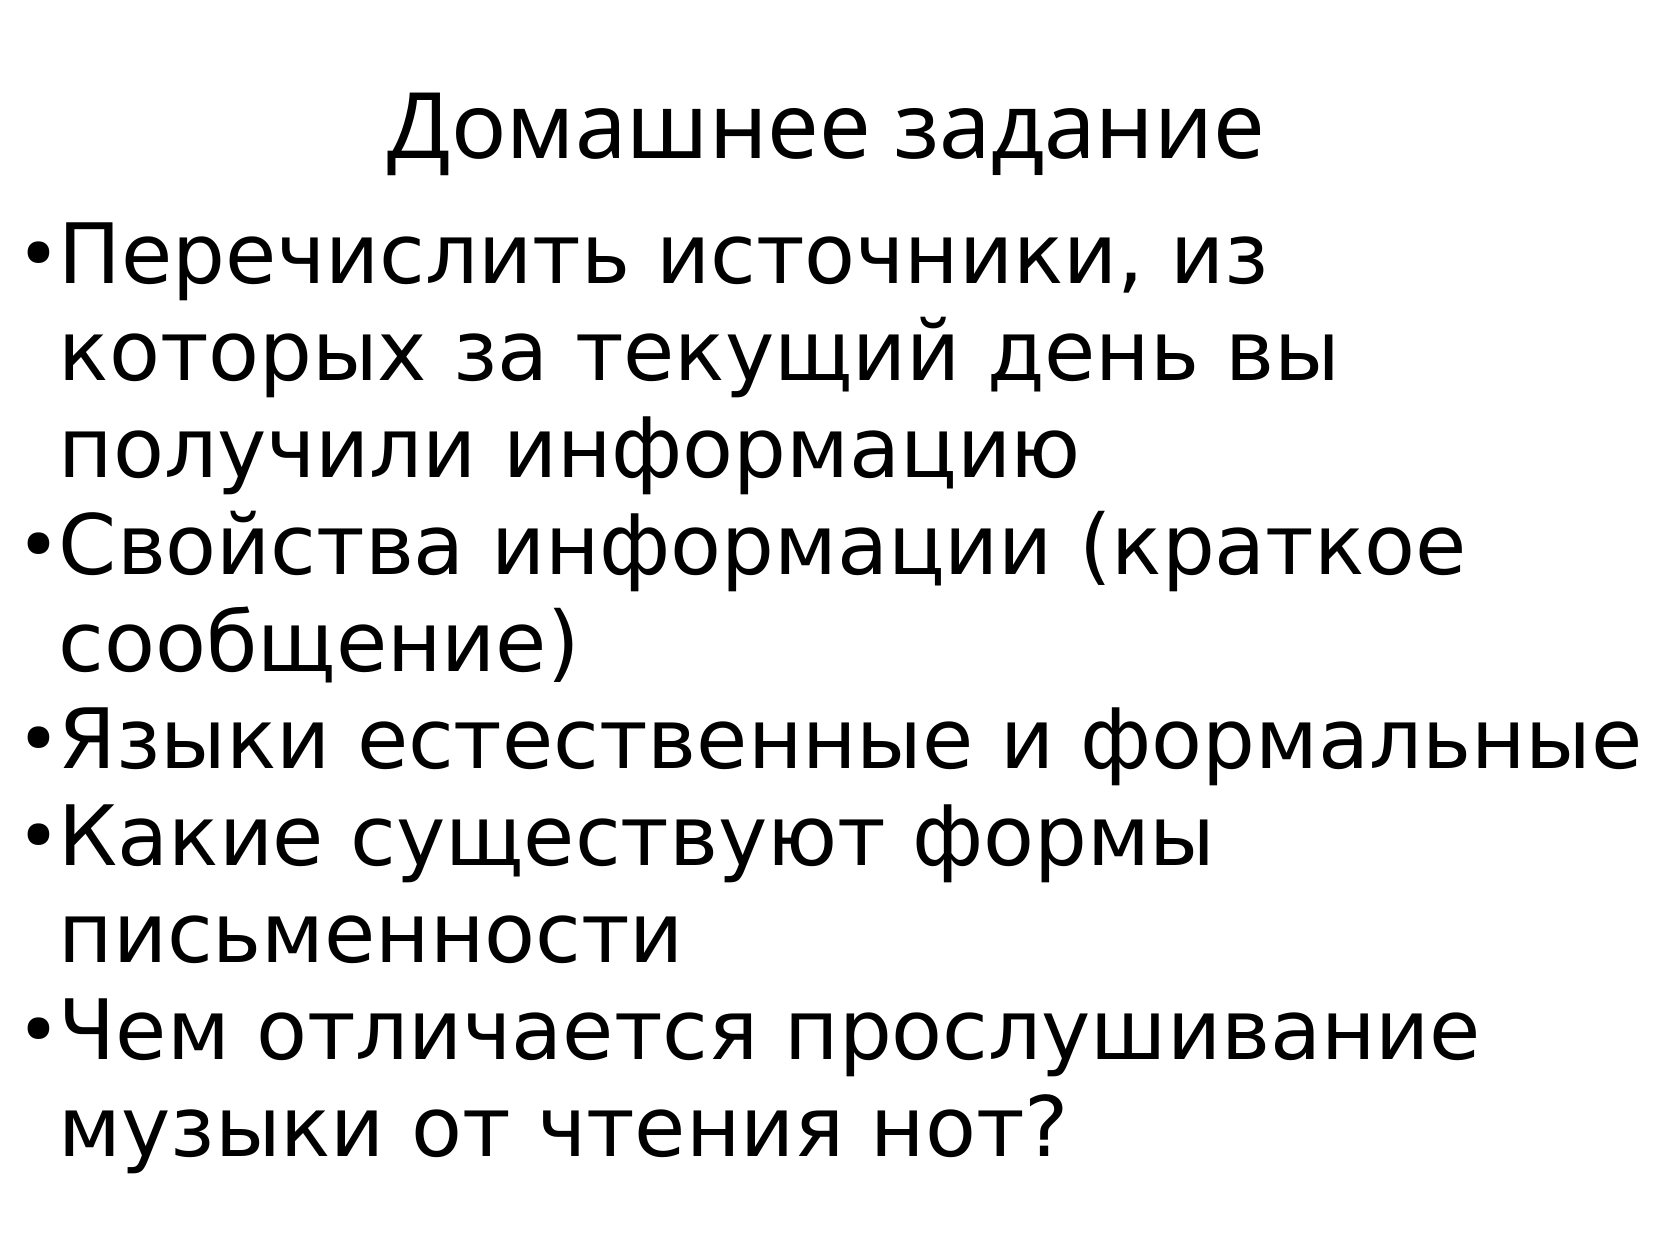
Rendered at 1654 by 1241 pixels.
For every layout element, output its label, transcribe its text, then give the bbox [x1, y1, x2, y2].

subtitle Перечислить источники, из которых за текущий день вы получили информацию Свойства информации (краткое сообщение) Языки естественные и формальные Какие существуют формы письменности Чем отличается прослушивание музыки от чтения нот? [23, 201, 1654, 1182]
title Домашнее задание [82, 19, 1571, 201]
